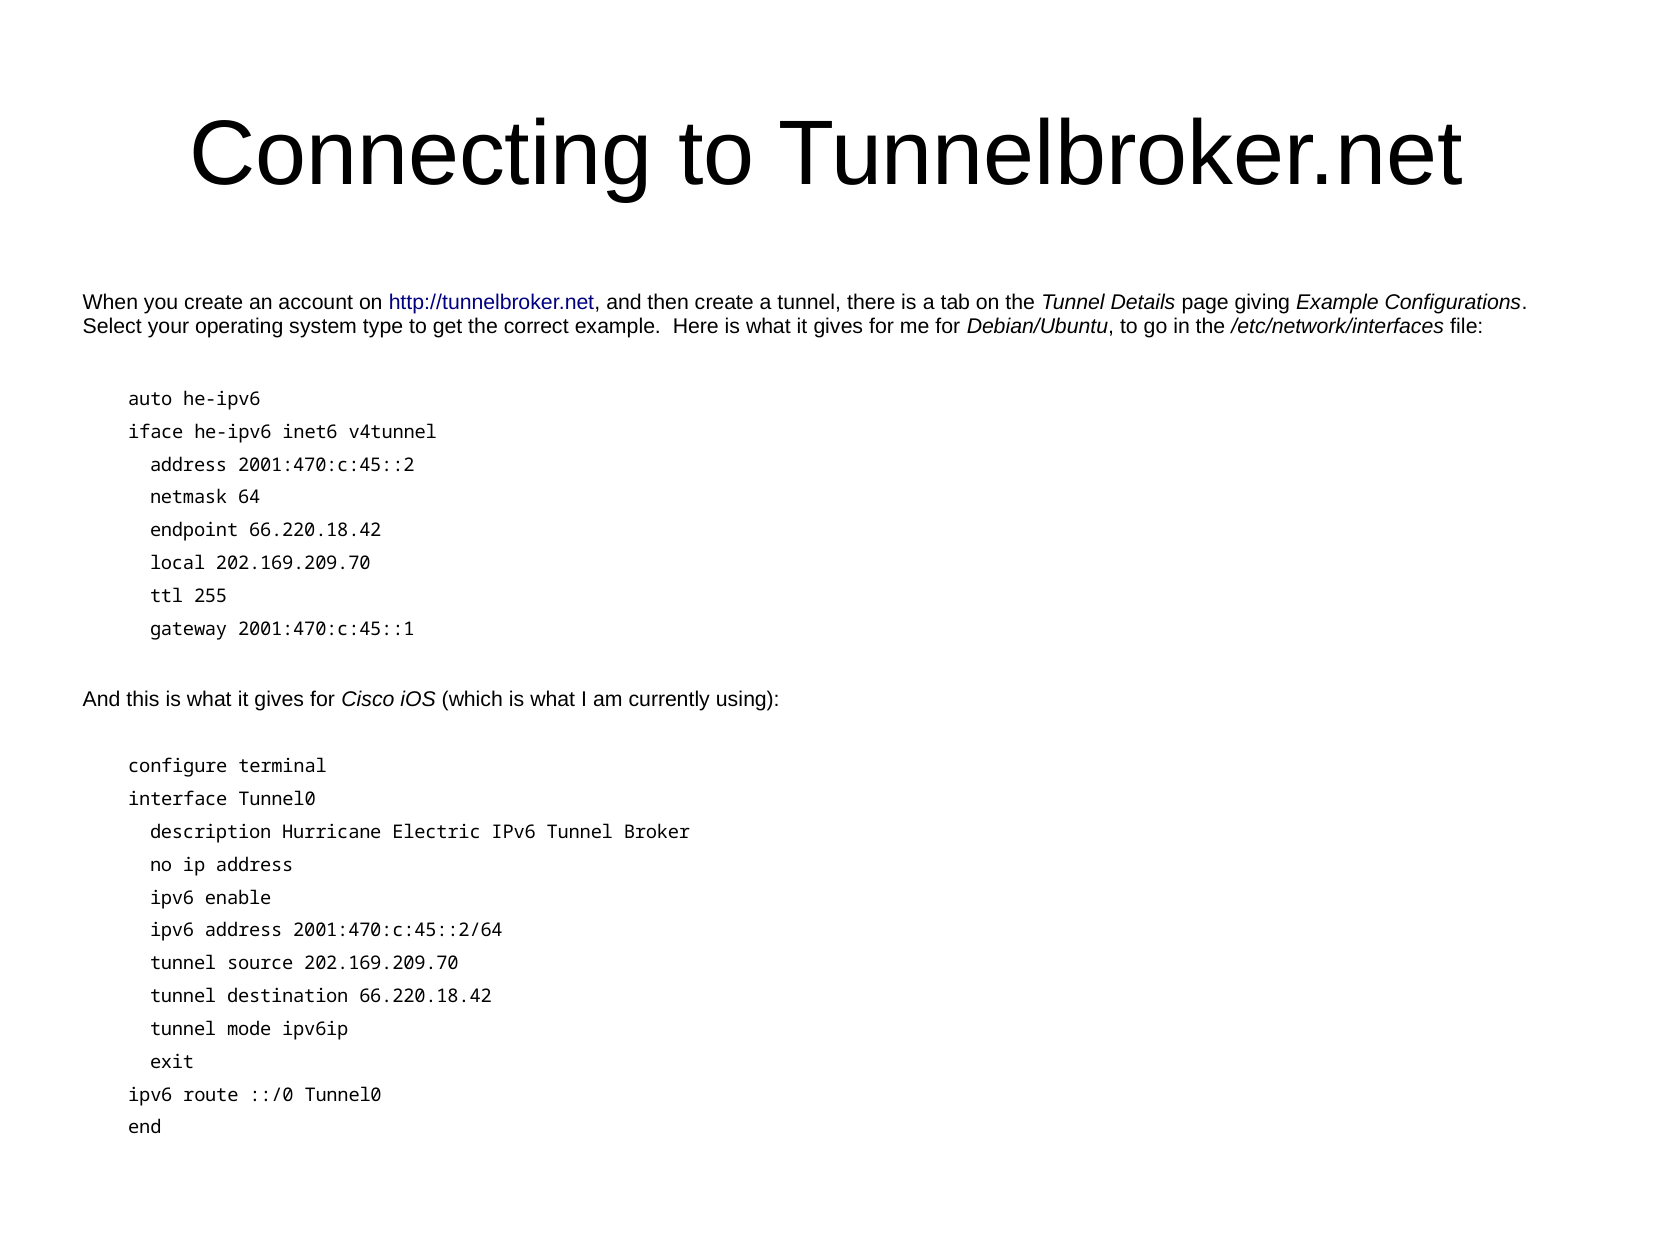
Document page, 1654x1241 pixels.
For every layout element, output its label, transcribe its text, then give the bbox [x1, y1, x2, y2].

list When you create an account on http://tunnelbroker.net, and then create a tunnel, there is a tab on the Tunnel Details page giving Example Configurations. Select your operating system type to get the correct example. Here is what it gives for me for Debian/Ubuntu, to go in the /etc/network/interfaces file: auto he-ipv6 iface he-ipv6 inet6 v4tunnel address 2001:470:c:45::2 netmask 64 endpoint 66.220.18.42 local 202.169.209.70 ttl 255 gateway 2001:470:c:45::1 And this is what it gives for Cisco iOS (which is what I am currently using): configure terminal interface Tunnel0 description Hurricane Electric IPv6 Tunnel Broker no ip address ipv6 enable ipv6 address 2001:470:c:45::2/64 tunnel source 202.169.209.70 tunnel destination 66.220.18.42 tunnel mode ipv6ip exit ipv6 route ::/0 Tunnel0 end [82, 290, 1571, 1146]
title Connecting to Tunnelbroker.net [82, 49, 1571, 257]
